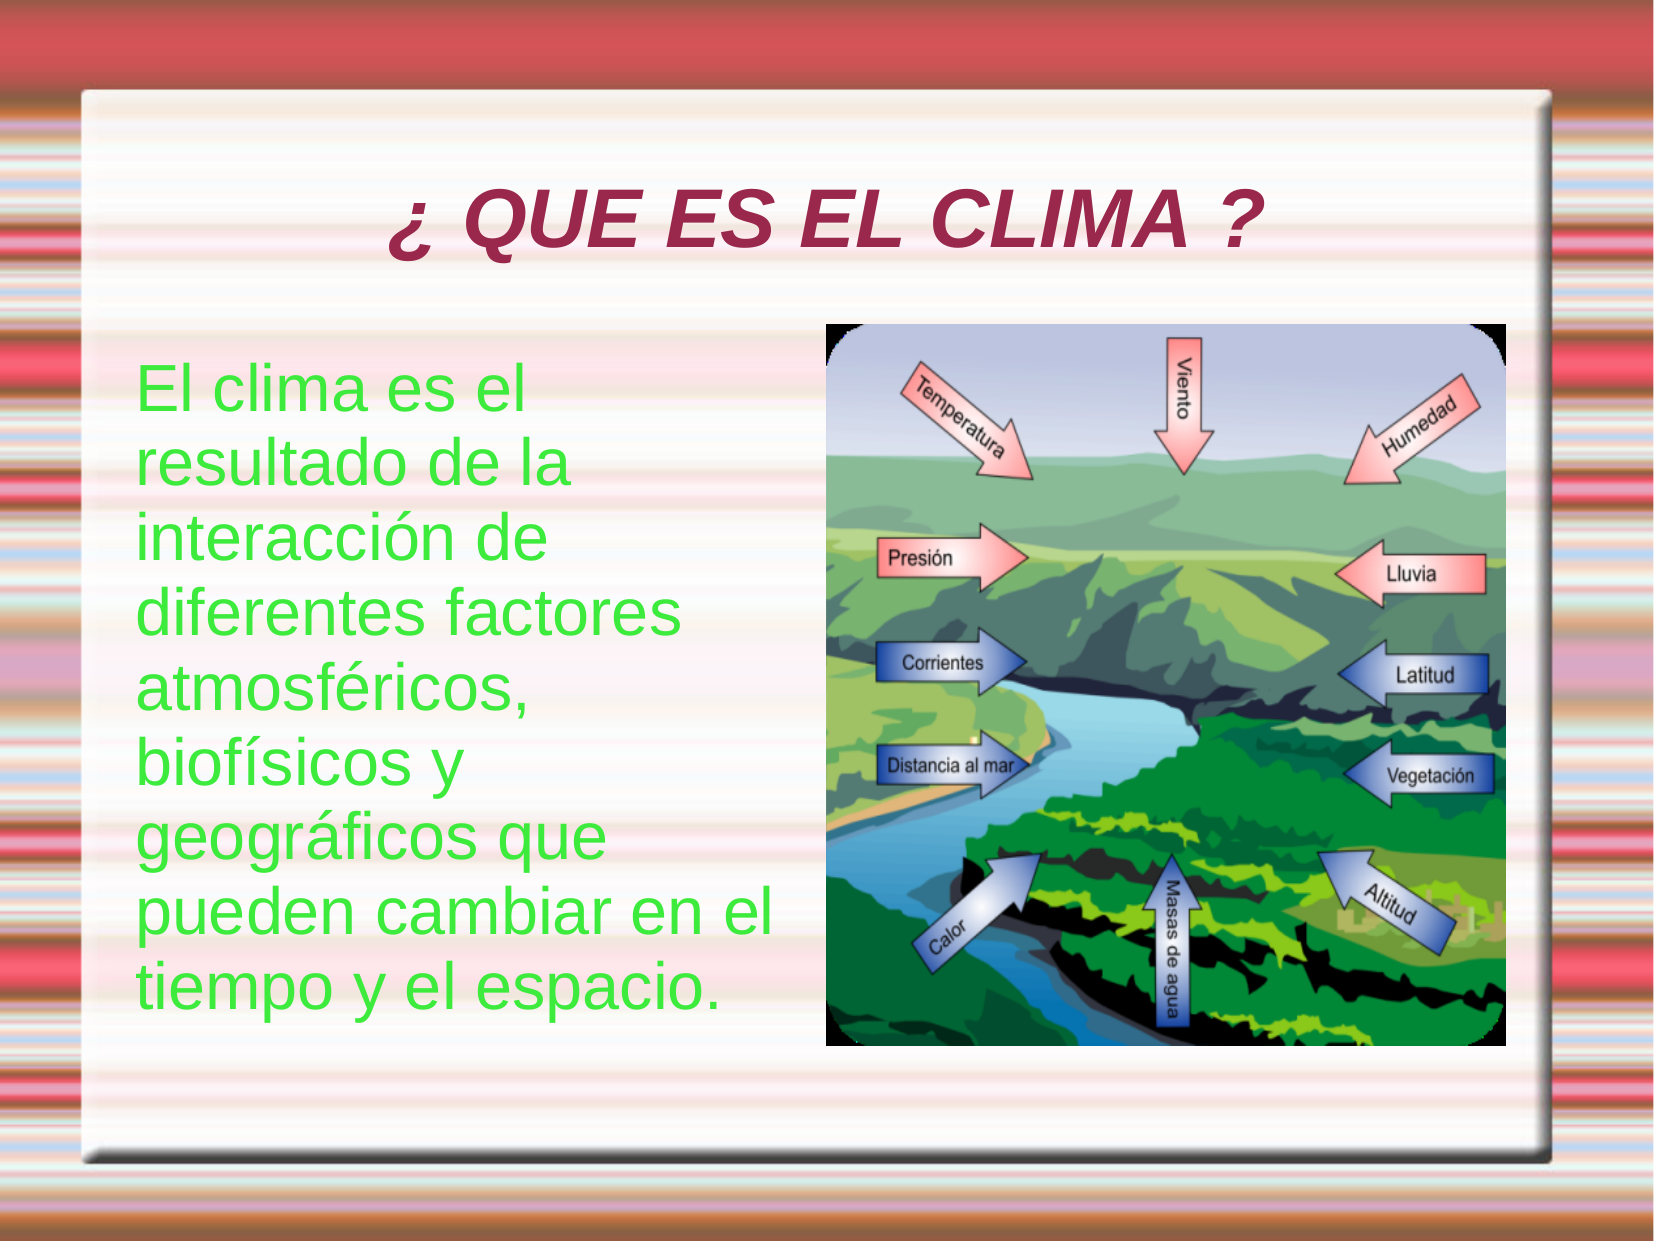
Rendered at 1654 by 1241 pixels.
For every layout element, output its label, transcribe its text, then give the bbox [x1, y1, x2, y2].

list El clima es el resultado de la interacción de diferentes factores atmosféricos, biofísicos y geográficos que pueden cambiar en el tiempo y el espacio. [134, 350, 809, 1170]
title ¿ QUE ES EL CLIMA ? [121, 114, 1534, 322]
picture [0, 0, 1654, 1241]
